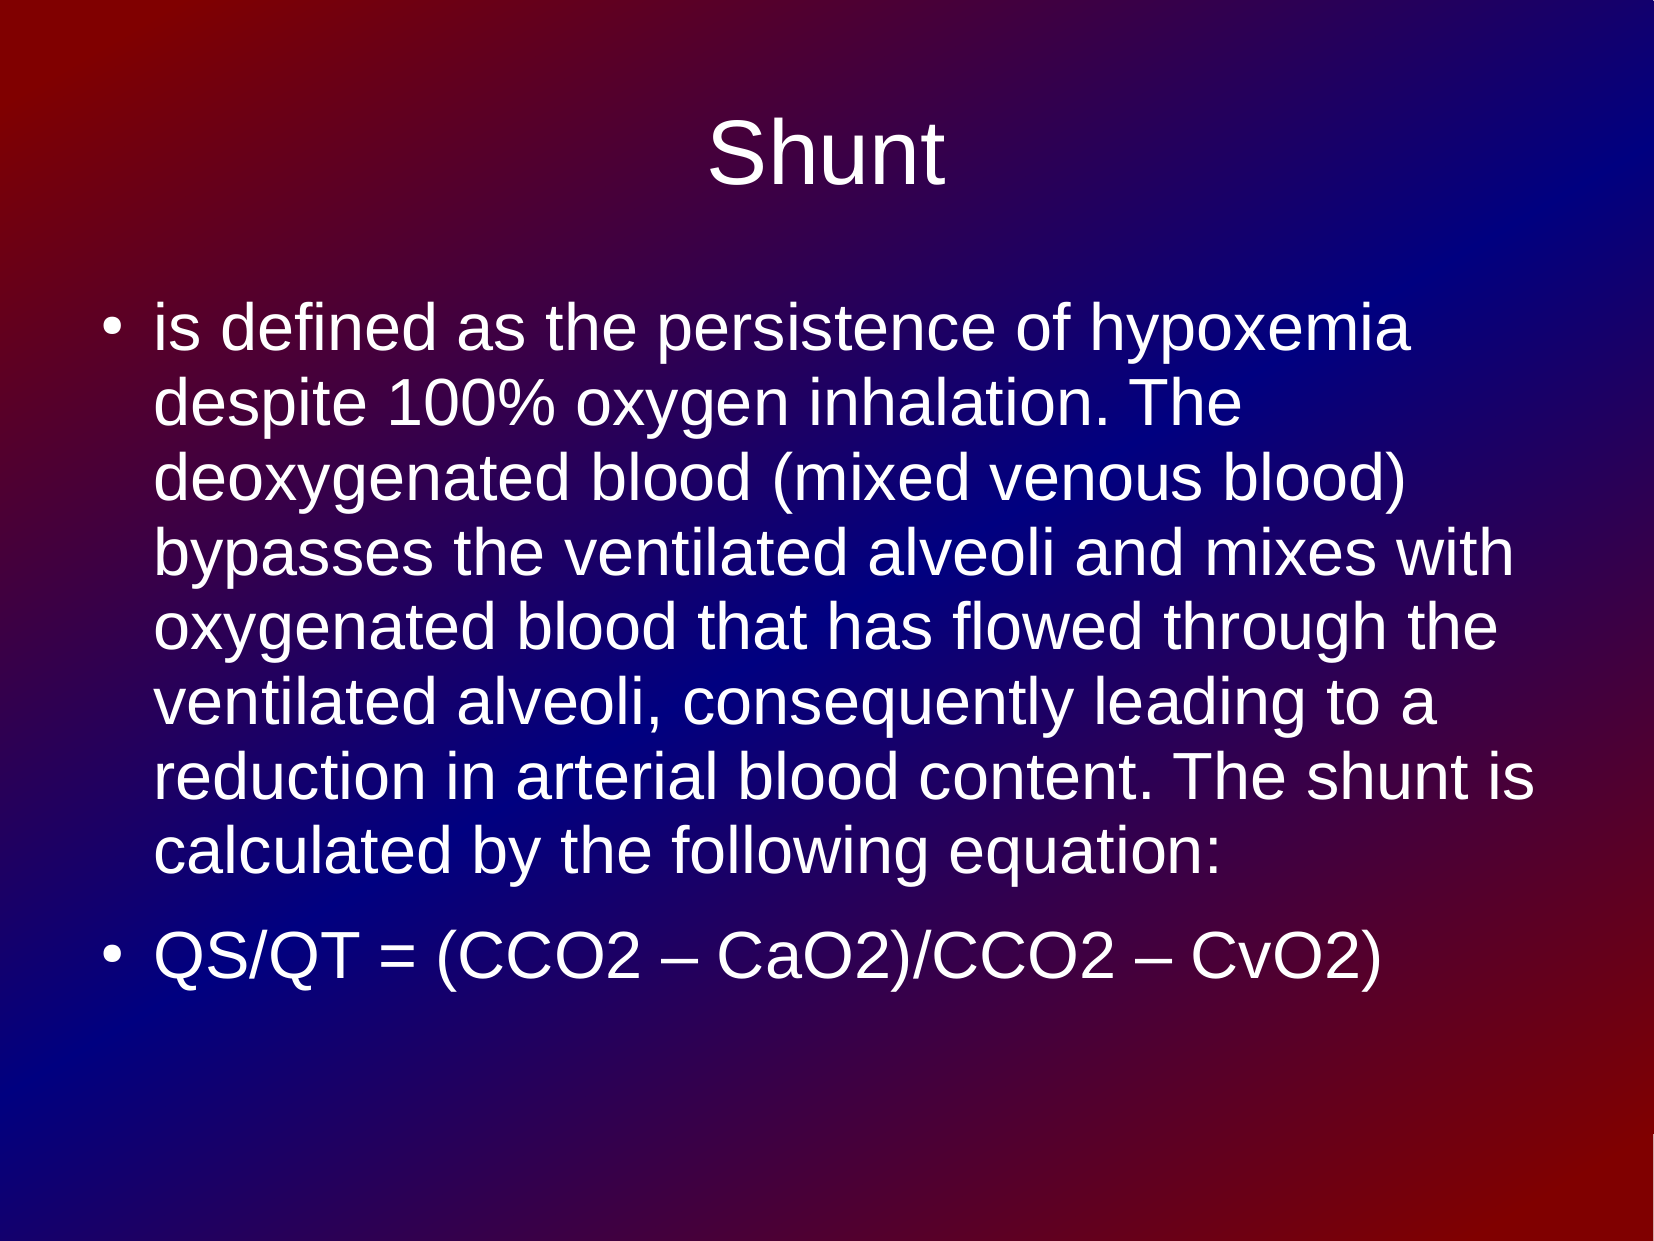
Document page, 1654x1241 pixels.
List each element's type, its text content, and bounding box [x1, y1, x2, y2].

title Shunt [82, 56, 1571, 250]
list is defined as the persistence of hypoxemia despite 100% oxygen inhalation. The deoxygenated blood (mixed venous blood) bypasses the ventilated alveoli and mixes with oxygenated blood that has flowed through the ventilated alveoli, consequently leading to a reduction in arterial blood content. The shunt is calculated by the following equation: QS/QT = (CCO2 – CaO2)/CCO2 – CvO2) [82, 290, 1571, 1094]
